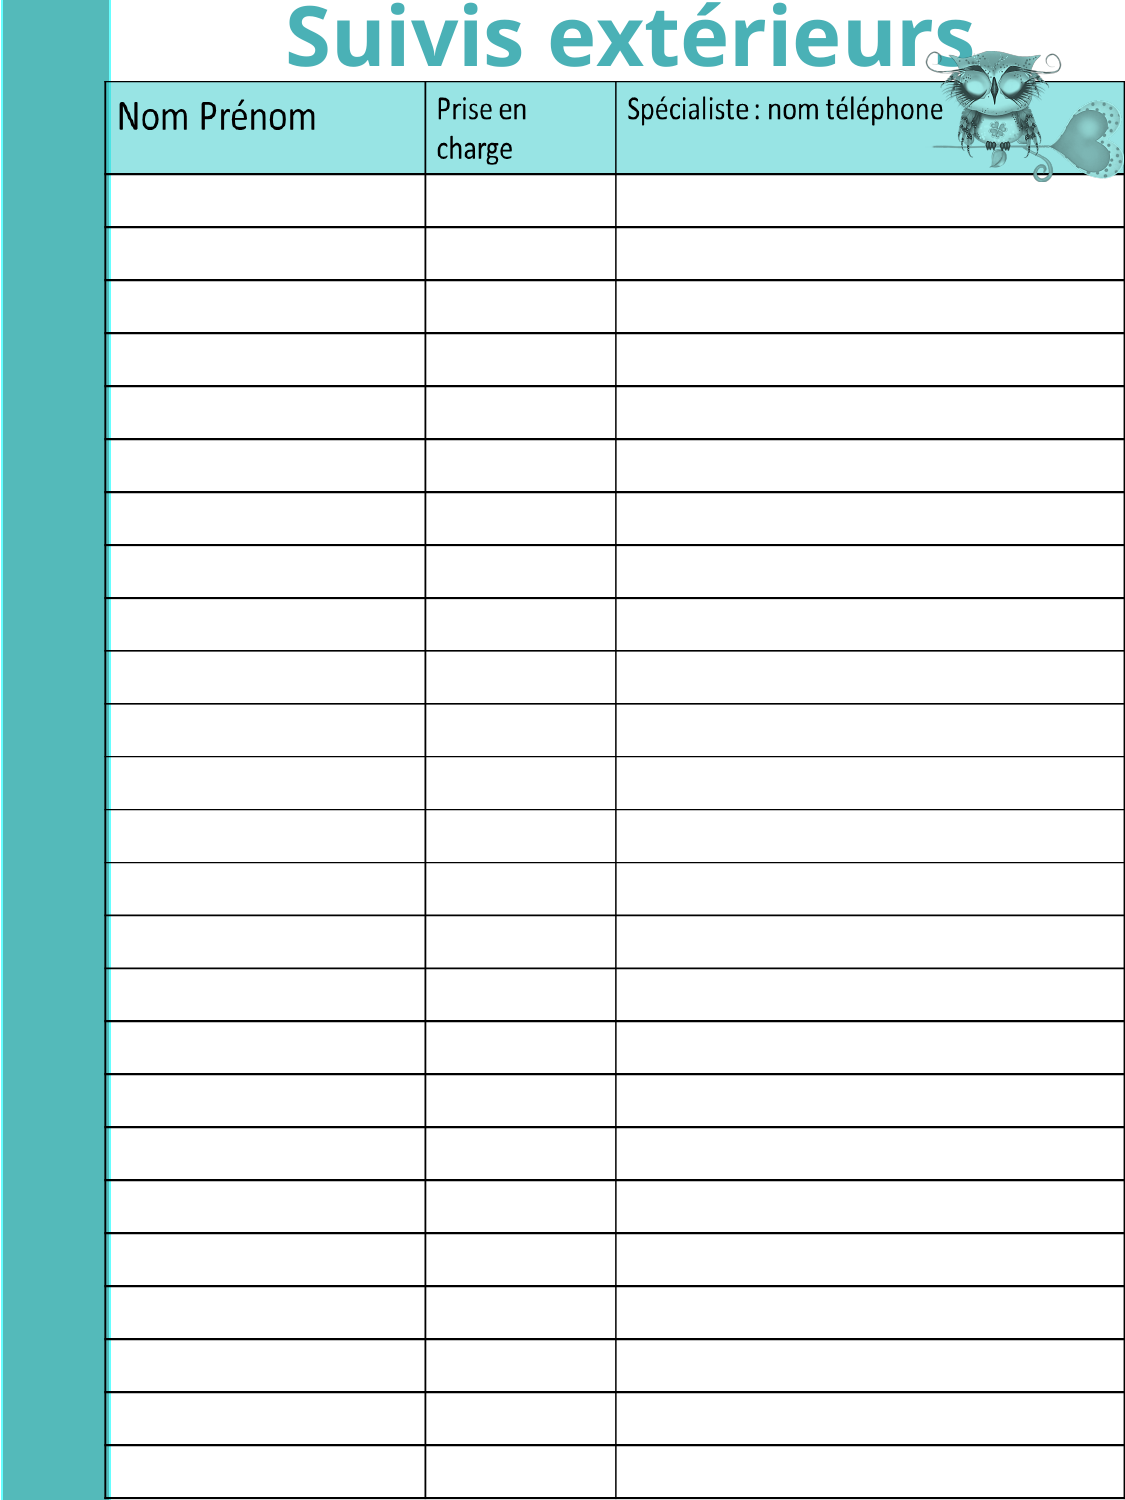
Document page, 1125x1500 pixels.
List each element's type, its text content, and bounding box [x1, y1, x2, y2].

picture [104, 51, 1125, 1500]
text_box Suivis extérieurs [270, 0, 992, 90]
text_box [2, 0, 110, 1500]
